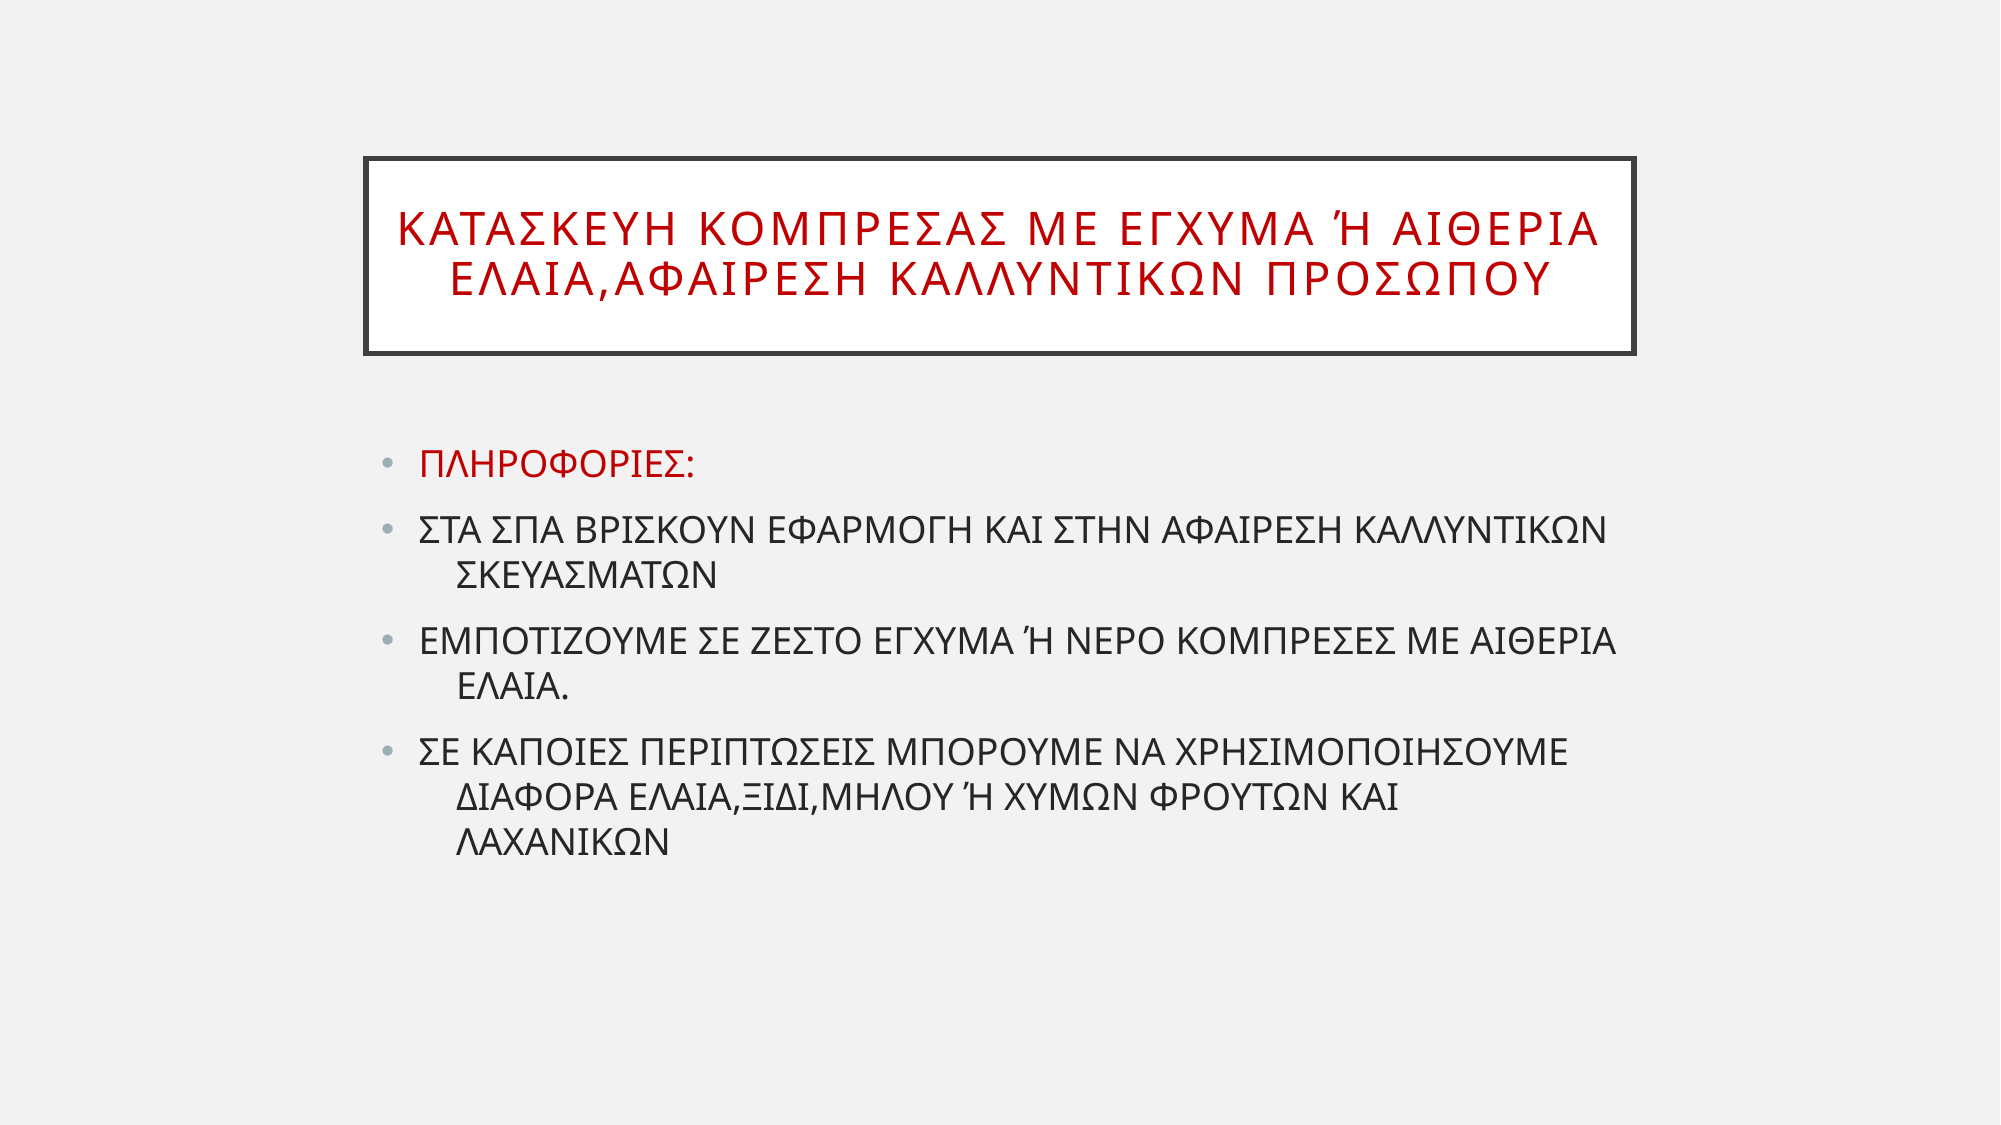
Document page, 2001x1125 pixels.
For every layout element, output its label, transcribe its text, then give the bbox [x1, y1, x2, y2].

title ΚΑΤΑΣΚΕΥΗ ΚΟΜΠΡΕΣΑΣ ΜΕ ΕΓΧΥΜΑ Ή ΑΙΘΕΡΙΑ ΕΛΑΙΑ,ΑΦΑΙΡΕΣΗ ΚΑΛΛΥΝΤΙΚΩΝ ΠΡΟΣΩΠΟΥ [366, 158, 1634, 354]
list ΠΛΗΡΟΦΟΡΙΕΣ: ΣΤΑ ΣΠΑ ΒΡΙΣΚΟΥΝ ΕΦΑΡΜΟΓΗ ΚΑΙ ΣΤΗΝ ΑΦΑΙΡΕΣΗ ΚΑΛΛΥΝΤΙΚΩΝ ΣΚΕΥΑΣΜΑΤΩΝ ΕΜΠΟΤΙΖΟΥΜΕ ΣΕ ΖΕΣΤΟ ΕΓΧΥΜΑ Ή ΝΕΡΟ ΚΟΜΠΡΕΣΕΣ ΜΕ ΑΙΘΕΡΙΑ ΕΛΑΙΑ. ΣΕ ΚΑΠΟΙΕΣ ΠΕΡΙΠΤΩΣΕΙΣ ΜΠΟΡΟΥΜΕ ΝΑ ΧΡΗΣΙΜΟΠΟΙΗΣΟΥΜΕ ΔΙΑΦΟΡΑ ΕΛΑΙΑ,ΞΙΔΙ,ΜΗΛΟΥ Ή ΧΥΜΩΝ ΦΡΟΥΤΩΝ ΚΑΙ ΛΑΧΑΝΙΚΩΝ [366, 432, 1634, 942]
